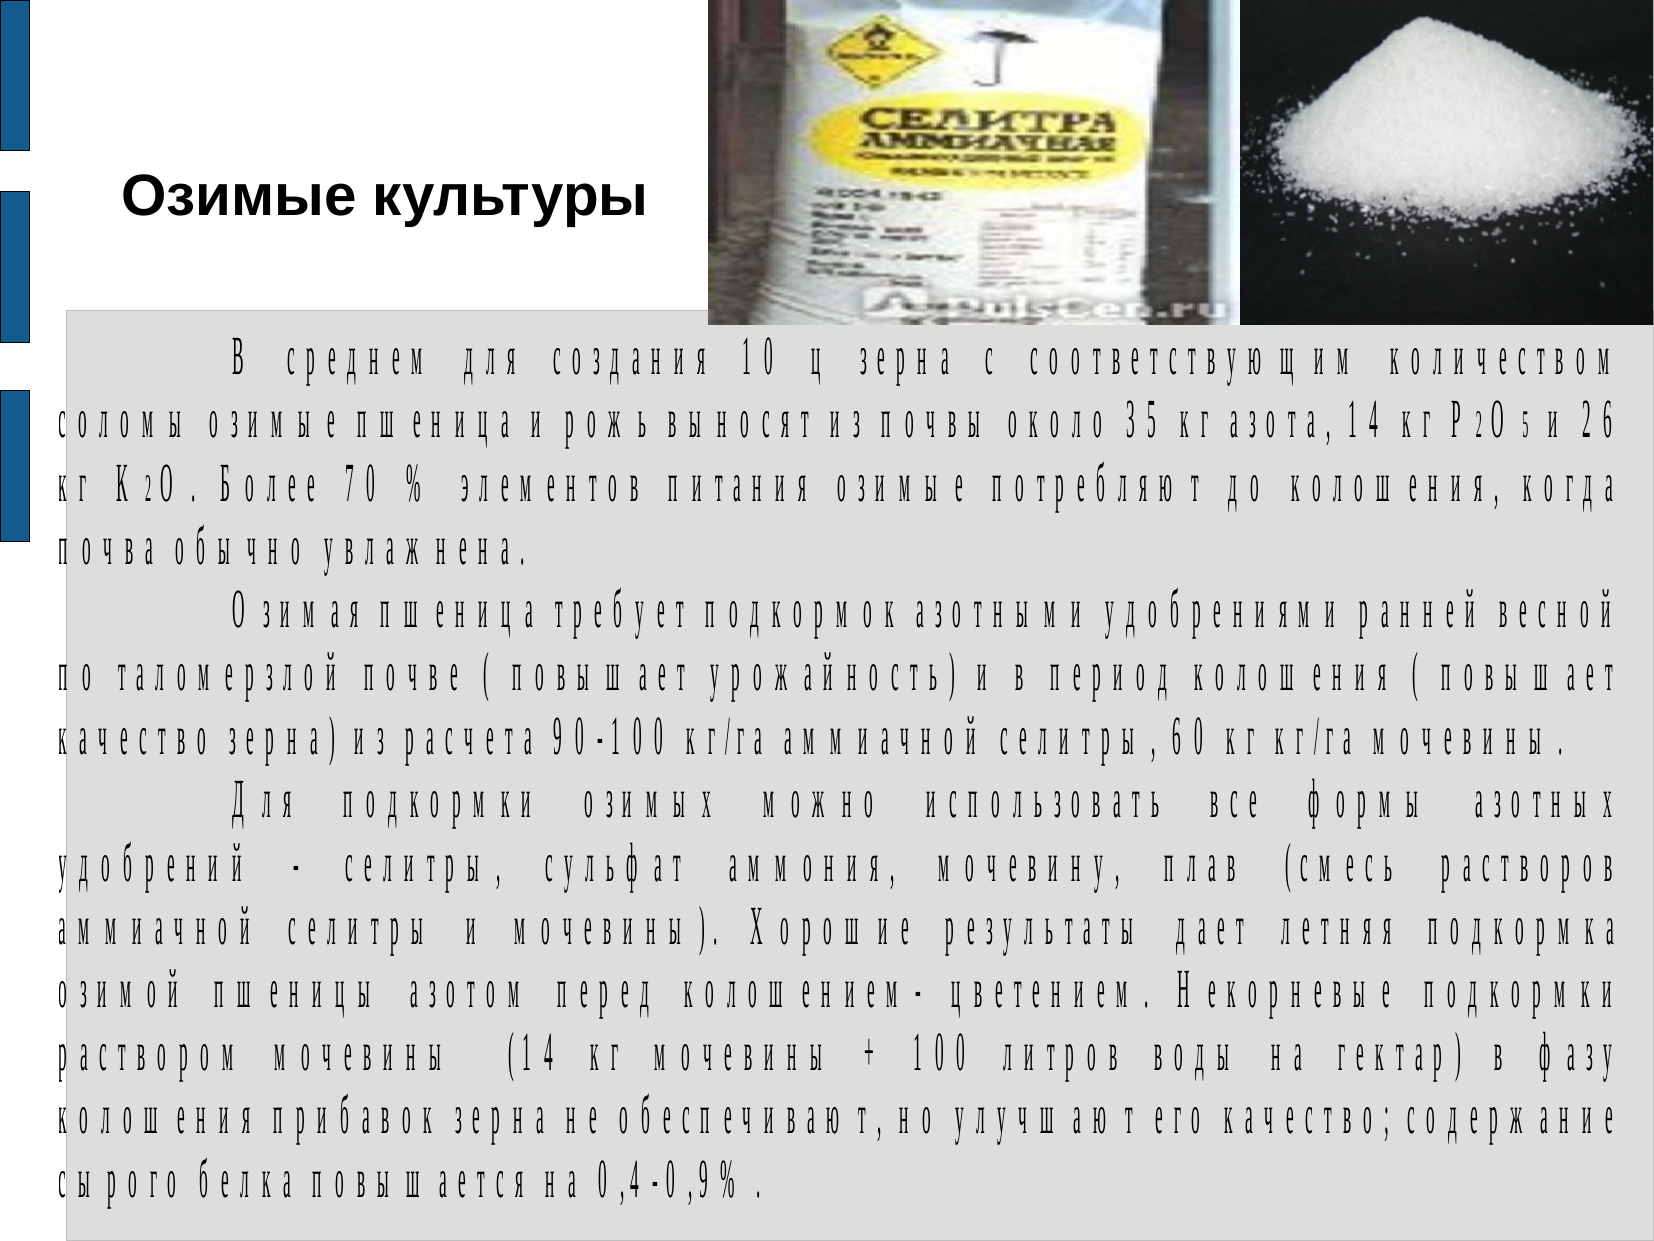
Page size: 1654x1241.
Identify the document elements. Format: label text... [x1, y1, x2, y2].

picture [59, 0, 1654, 1211]
title Озимые культуры [121, 91, 708, 299]
